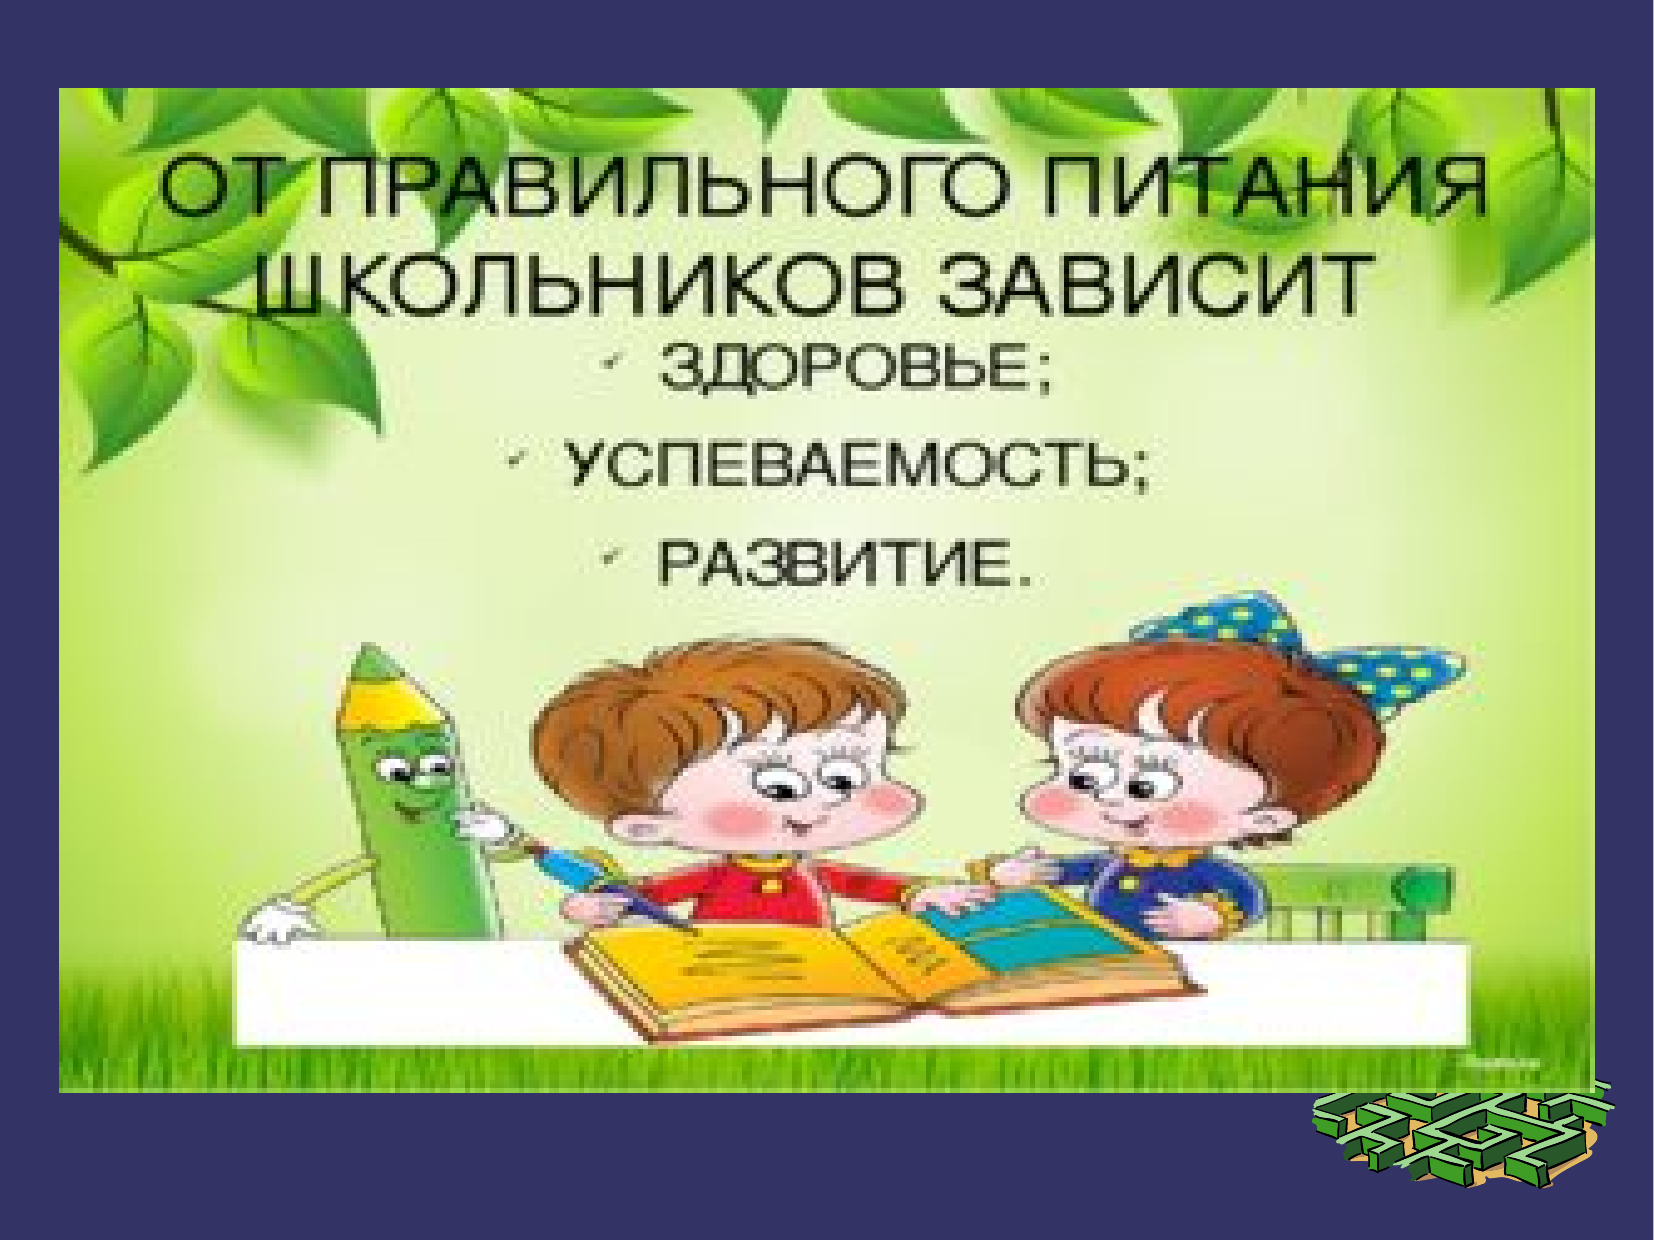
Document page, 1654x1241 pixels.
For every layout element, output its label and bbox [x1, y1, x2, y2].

picture [59, 88, 1595, 1093]
